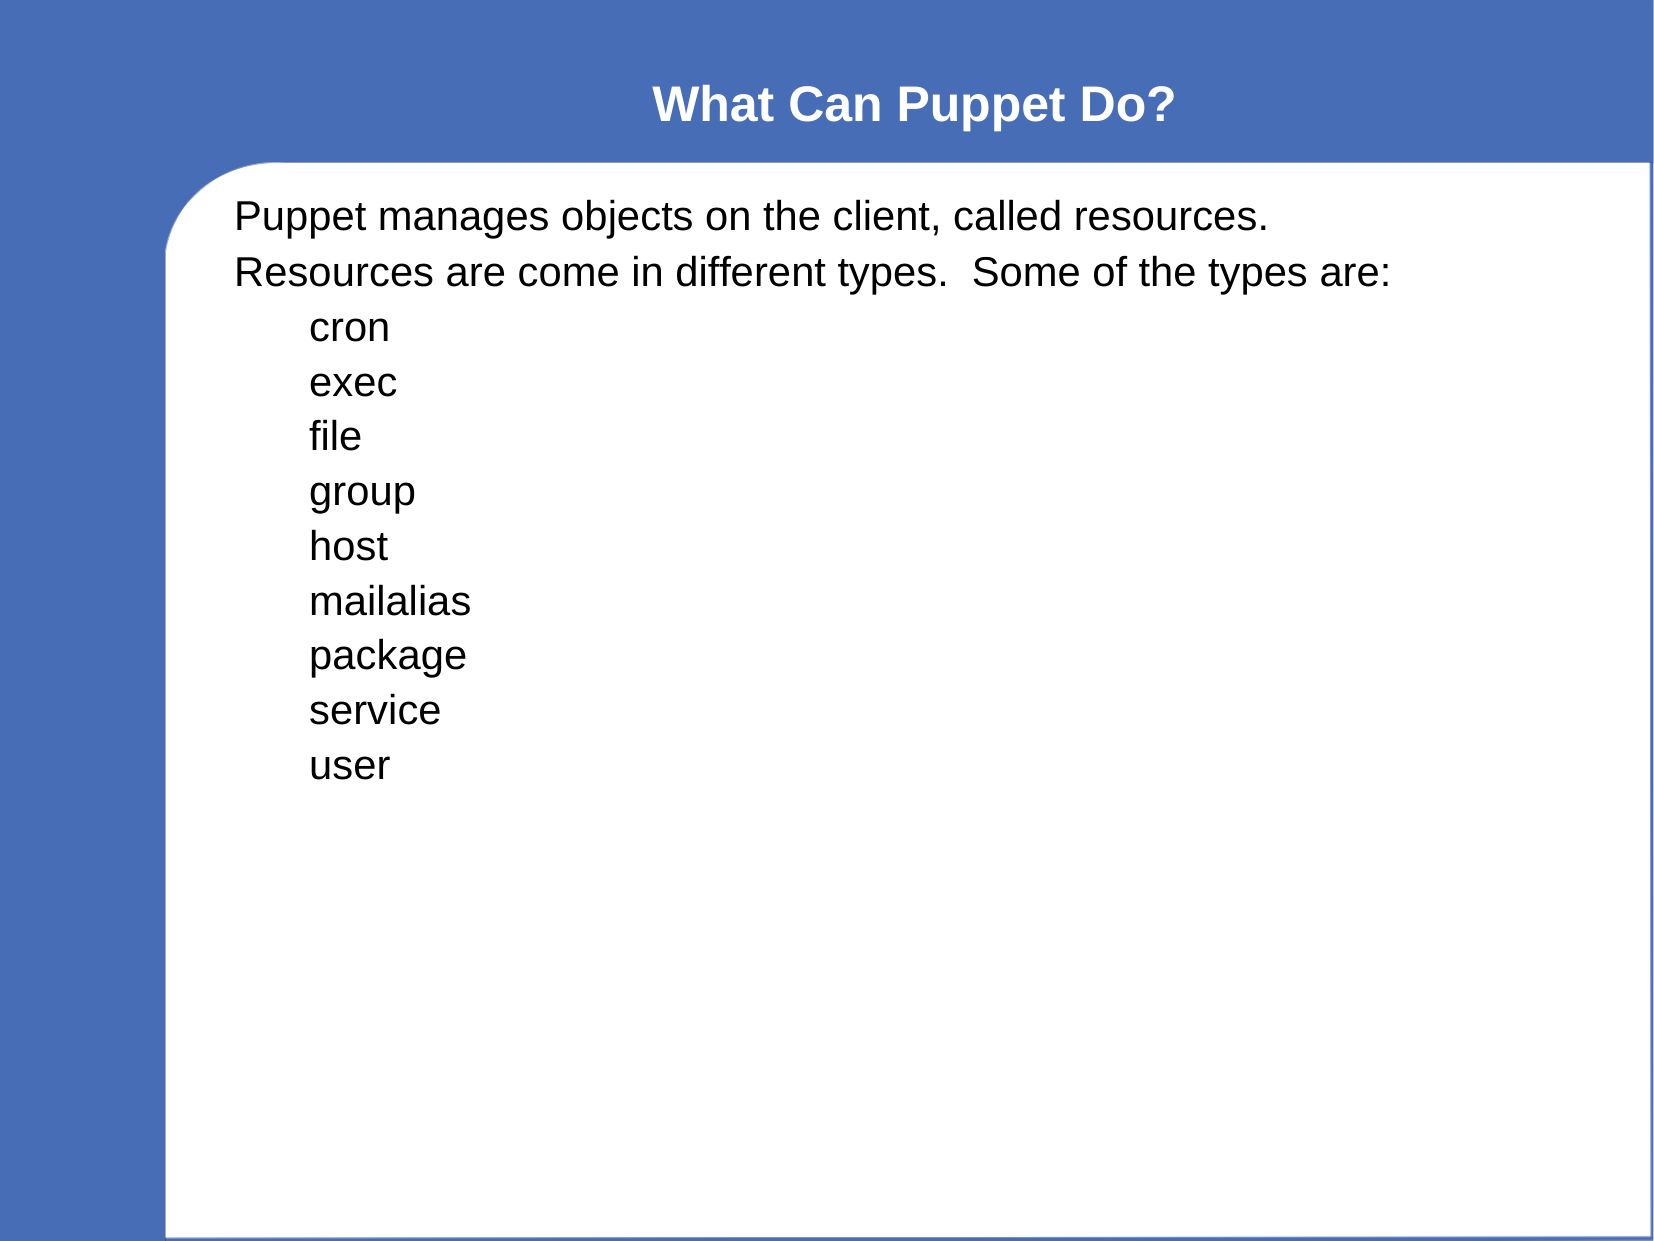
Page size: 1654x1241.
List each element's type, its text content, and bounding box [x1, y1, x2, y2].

picture [0, 0, 1654, 1241]
list Puppet manages objects on the client, called resources. Resources are come in different types. Some of the types are: cron exec file group host mailalias package service user [234, 192, 1596, 1005]
title What Can Puppet Do? [234, 27, 1595, 181]
